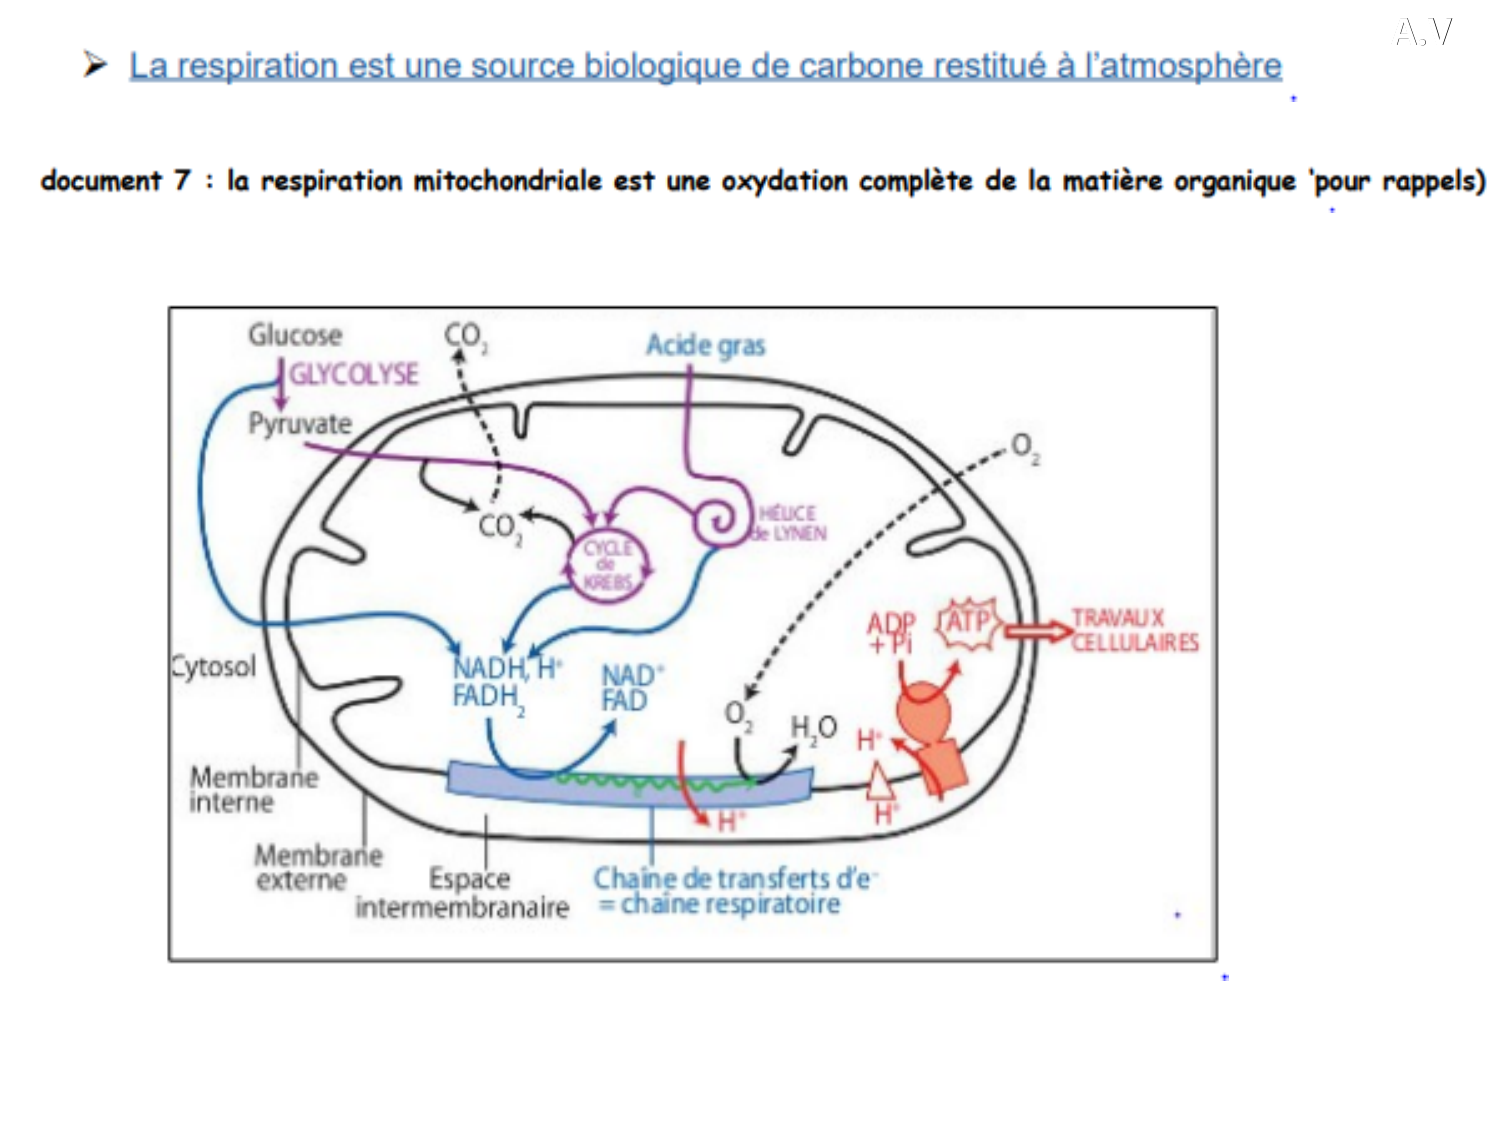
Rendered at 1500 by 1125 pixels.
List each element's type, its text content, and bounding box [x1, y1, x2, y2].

text_box A.V [1375, 0, 1500, 61]
picture [68, 35, 1300, 102]
picture [151, 297, 1229, 981]
picture [25, 151, 1500, 213]
